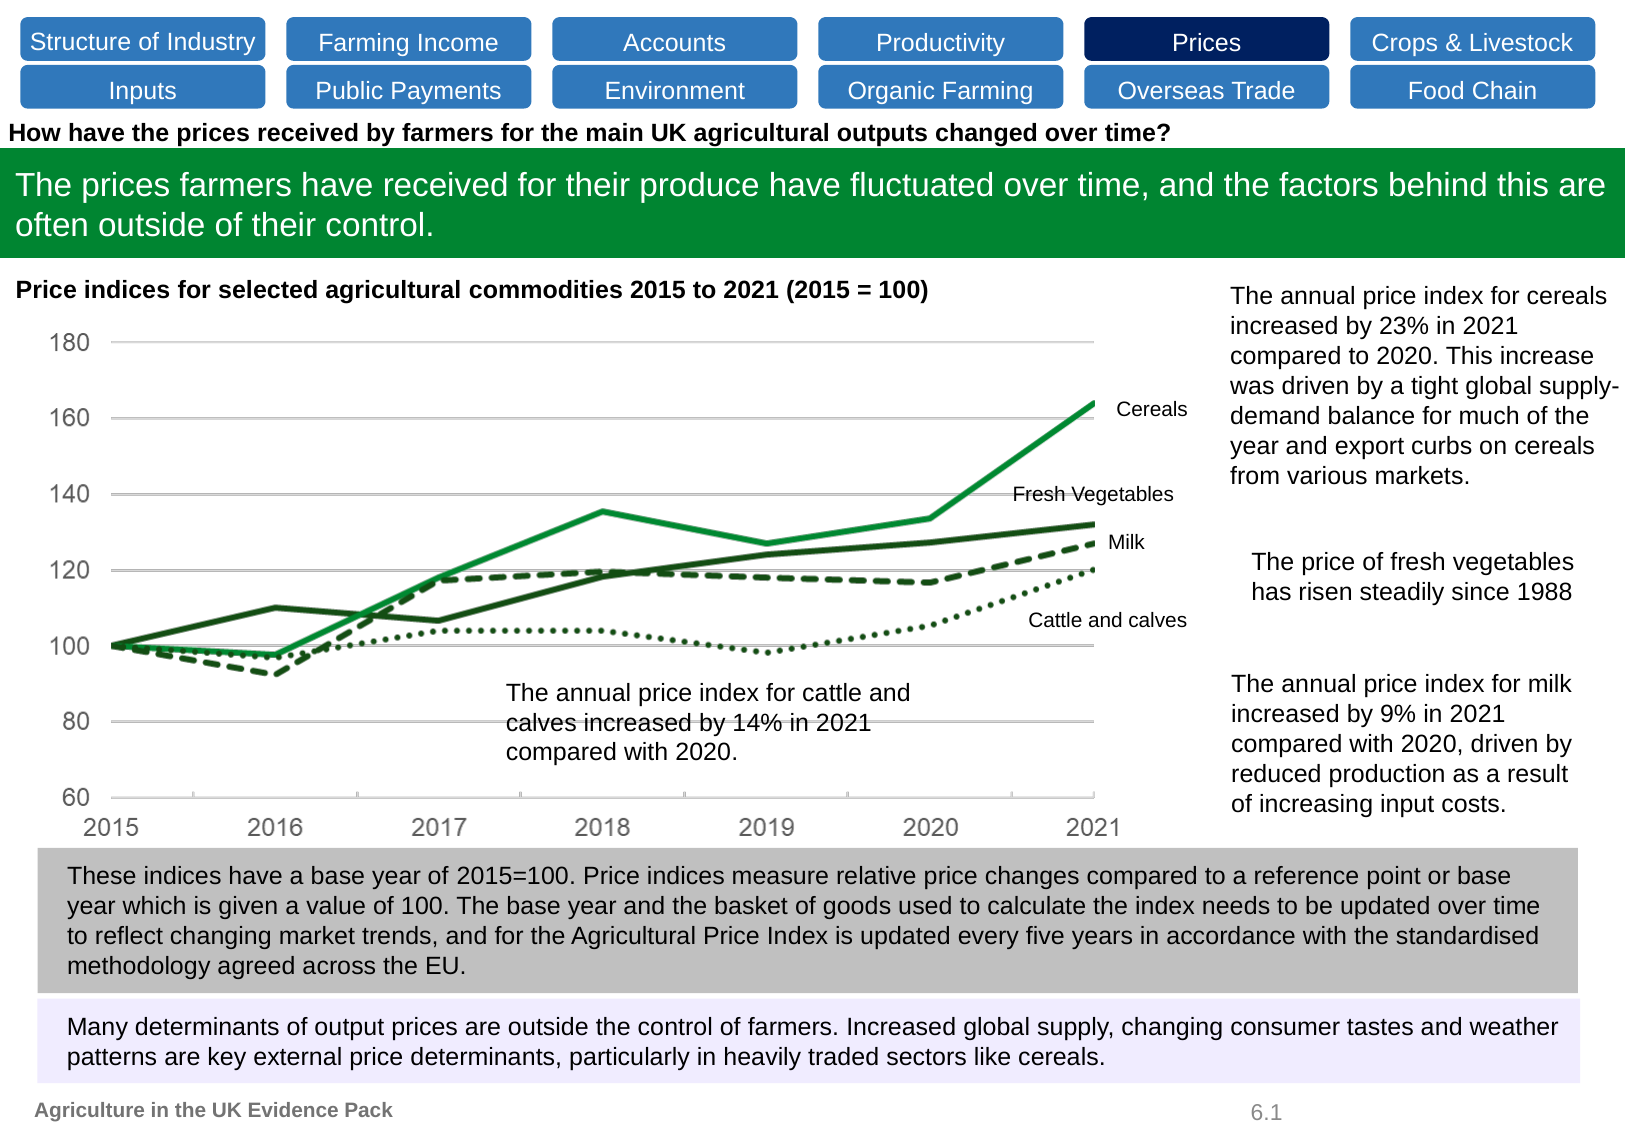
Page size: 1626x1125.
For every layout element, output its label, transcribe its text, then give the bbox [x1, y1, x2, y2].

text_box Overseas Trade [1084, 64, 1330, 109]
text_box The price of fresh vegetables has risen steadily since 1988 [1219, 529, 1608, 622]
text_box Fresh Vegetables [997, 473, 1192, 514]
text_box Crops & Livestock [1350, 17, 1596, 61]
text_box Organic Farming [818, 64, 1064, 109]
text_box Prices [1084, 17, 1330, 61]
text_box Inputs [20, 64, 266, 109]
text_box Many determinants of output prices are outside the control of farmers. Increased global supply, changing consumer tastes and weather patterns are key external price determinants, particularly in heavily traded sectors like cereals. [37, 998, 1581, 1084]
text_box Accounts [552, 17, 798, 61]
text_box These indices have a base year of 2015=100. Price indices measure relative price changes compared to a reference point or base year which is given a value of 100. The base year and the basket of goods used to calculate the index needs to be updated over time to reflect changing market trends, and for the Agricultural Price Index is updated every five years in accordance with the standardised methodology agreed across the EU. [37, 847, 1578, 994]
picture [34, 318, 1145, 854]
text_box Agriculture in the UK Evidence Pack [34, 1097, 393, 1122]
text_box How have the prices received by farmers for the main UK agricultural outputs changed over time? [0, 109, 1198, 148]
text_box Cattle and calves [1013, 599, 1205, 640]
text_box Environment [552, 64, 798, 109]
text_box The prices farmers have received for their produce have fluctuated over time, and the factors behind this are often outside of their control. [0, 148, 1625, 258]
text_box The annual price index for milk increased by 9% in 2021 compared with 2020, driven by reduced production as a result of increasing input costs. [1216, 661, 1589, 825]
text_box The annual price index for cattle and calves increased by 14% in 2021 compared with 2020. [491, 669, 989, 774]
text_box Farming Income [286, 17, 532, 61]
text_box Milk [1093, 521, 1162, 562]
text_box Food Chain [1350, 64, 1596, 109]
text_box Structure of Industry [20, 17, 266, 61]
text_box Productivity [818, 17, 1064, 61]
text_box Price indices for selected agricultural commodities 2015 to 2021 (2015 = 100) [0, 265, 978, 311]
text_box The annual price index for cereals increased by 23% in 2021 compared to 2020. This increase was driven by a tight global supply-demand balance for much of the year and export curbs on cereals from various markets. [1218, 267, 1625, 465]
text_box Public Payments [286, 64, 532, 109]
text_box Cereals [1101, 388, 1204, 429]
text_box 6.1 [1235, 1081, 1602, 1125]
